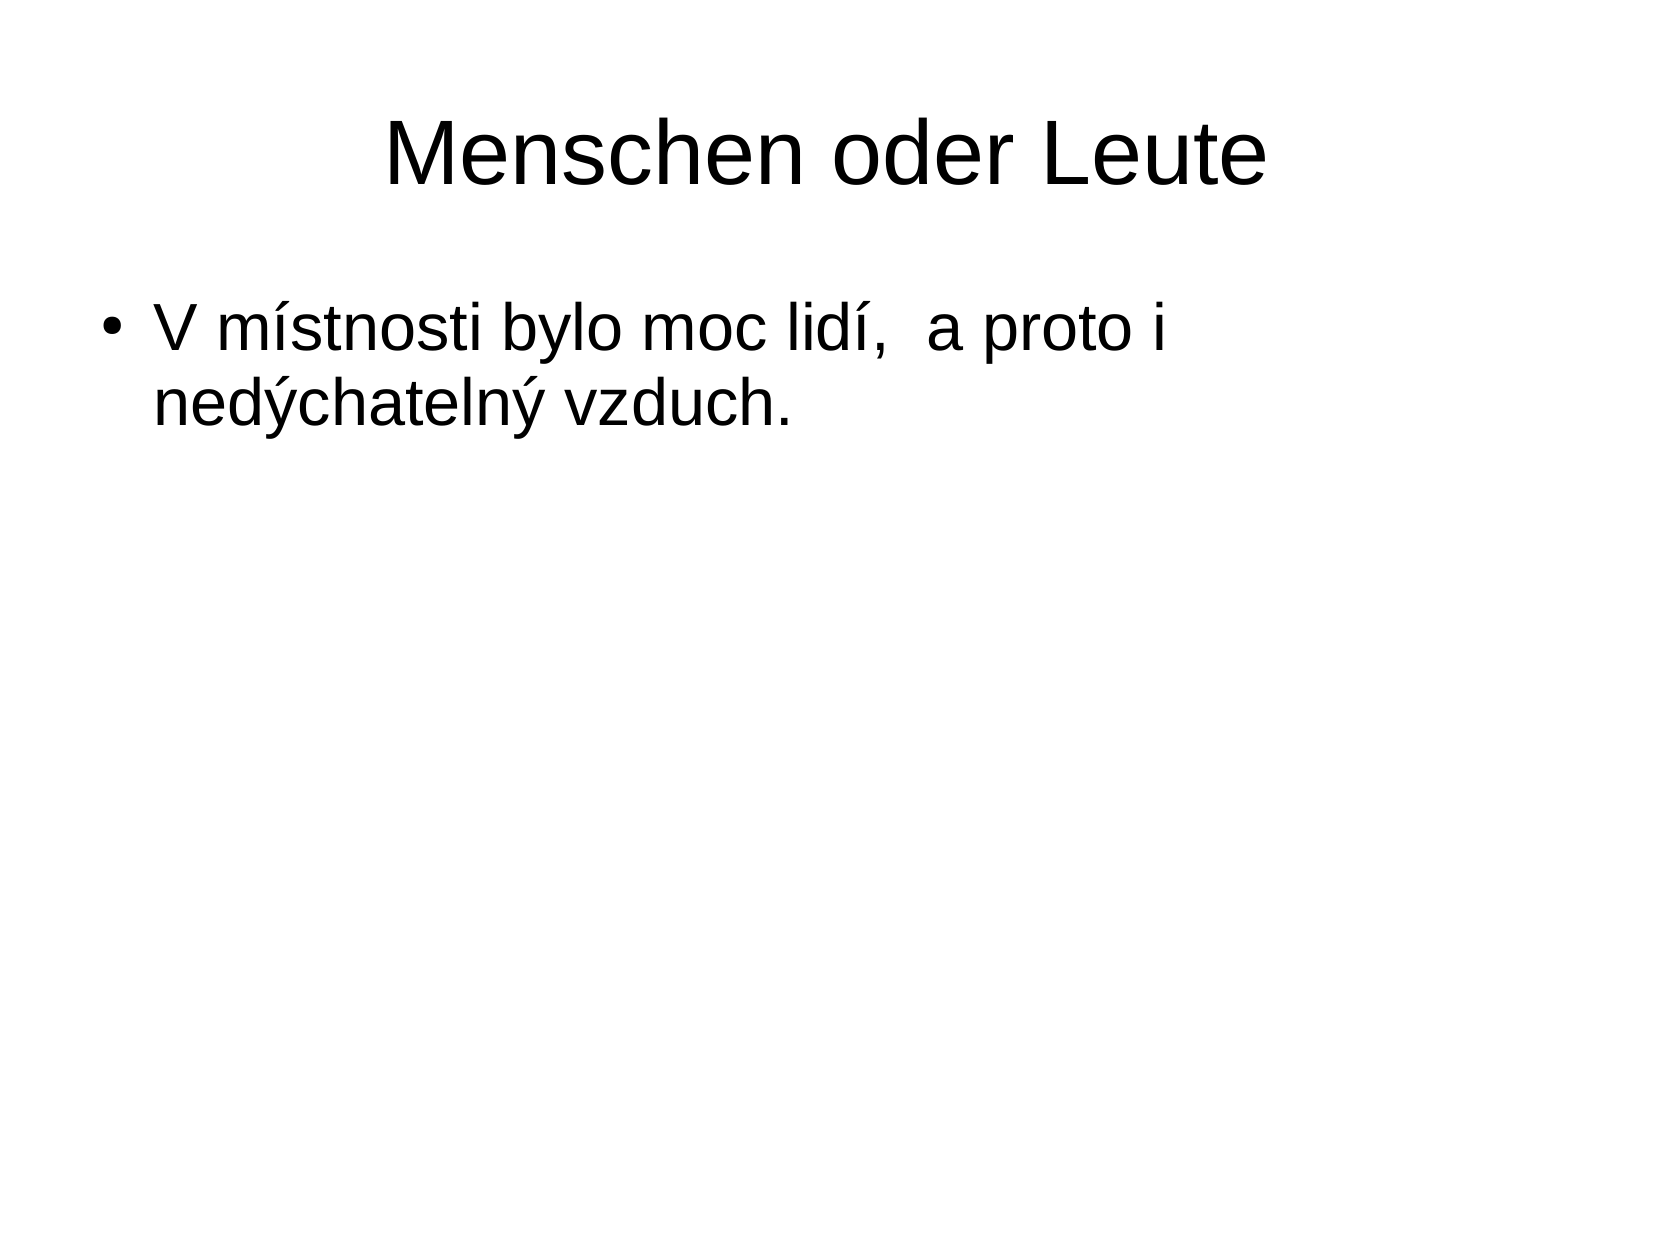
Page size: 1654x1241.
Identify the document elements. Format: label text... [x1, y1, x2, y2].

title Menschen oder Leute [82, 49, 1571, 257]
list V místnosti bylo moc lidí, a proto i nedýchatelný vzduch. [82, 290, 1571, 1010]
